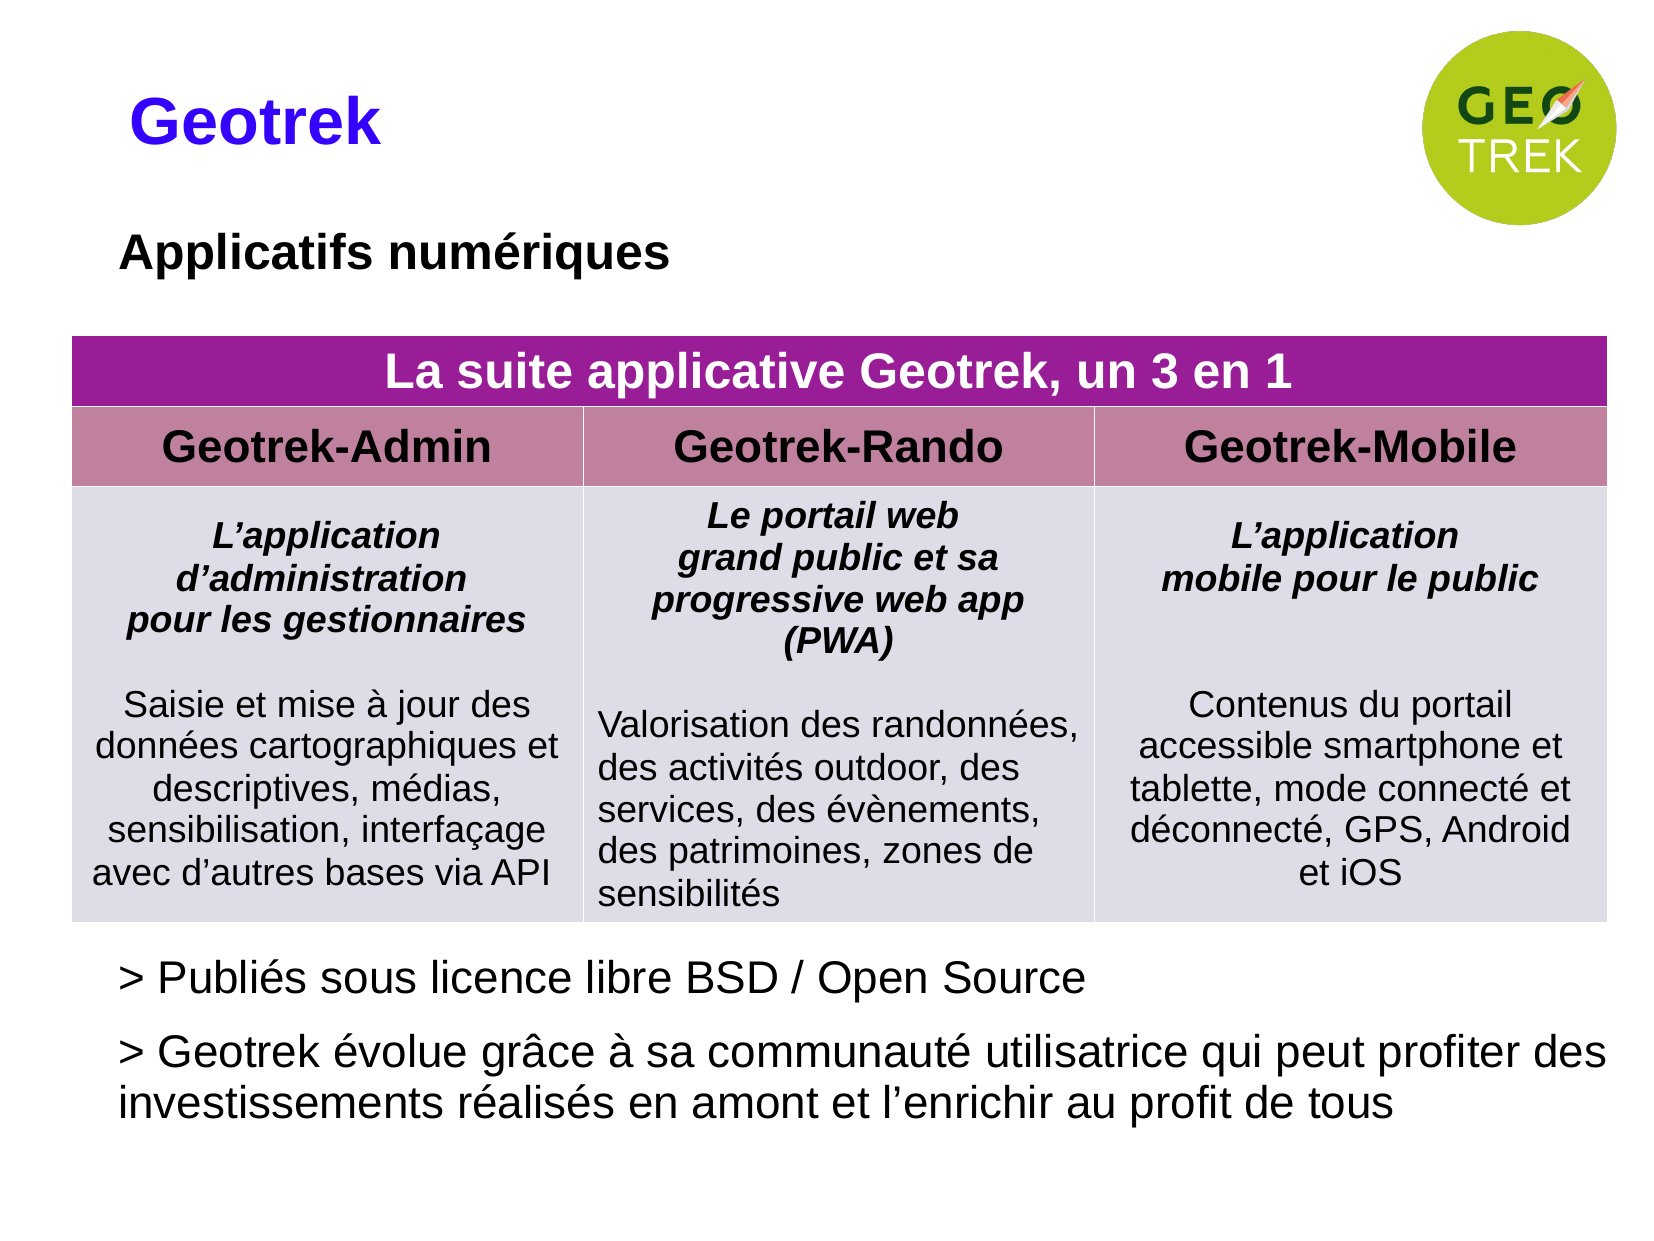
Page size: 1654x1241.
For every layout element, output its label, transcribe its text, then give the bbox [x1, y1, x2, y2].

table_cell L’application mobile pour le public Contenus du portail accessible smartphone et tablette, mode connecté et déconnecté, GPS, Android et iOS [1095, 487, 1607, 922]
table_header La suite applicative Geotrek, un 3 en 1 [72, 336, 1607, 406]
list Applicatifs numériques > Publiés sous licence libre BSD / Open Source > Geotrek évolue grâce à sa communauté utilisatrice qui peut profiter des investissements réalisés en amont et l’enrichir au profit de tous [118, 224, 1625, 1241]
table_cell Geotrek-Admin [72, 407, 583, 486]
title Geotrek [129, 11, 1387, 160]
table_cell L’application d’administration pour les gestionnaires Saisie et mise à jour des données cartographiques et descriptives, médias, sensibilisation, interfaçage avec d’autres bases via API [72, 487, 583, 922]
table_cell Geotrek-Mobile [1095, 407, 1607, 486]
table_cell Geotrek‑Rando [584, 407, 1094, 486]
picture [1387, 0, 1654, 264]
table_cell Le portail web grand public et sa progressive web app (PWA) Valorisation des randonnées, des activités outdoor, des services, des évènements, des patrimoines, zones de sensibilités [584, 487, 1094, 922]
